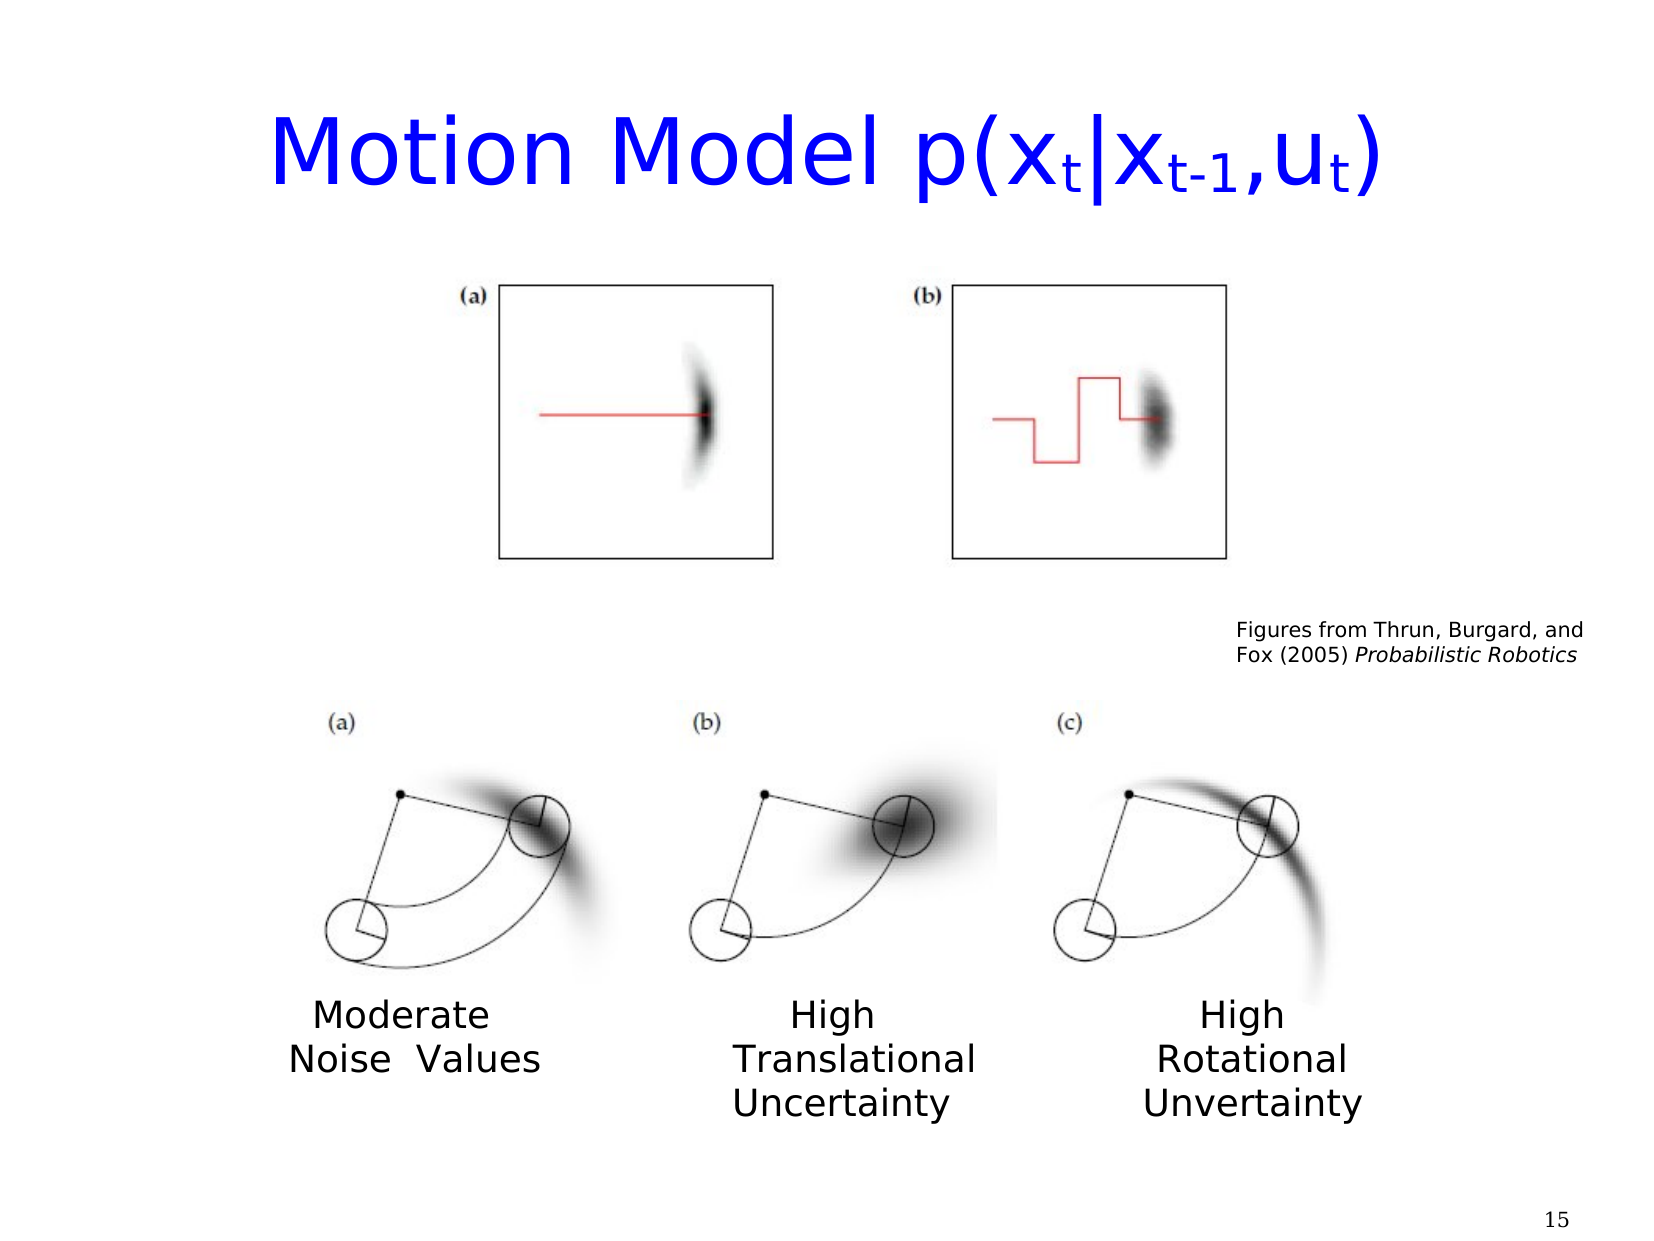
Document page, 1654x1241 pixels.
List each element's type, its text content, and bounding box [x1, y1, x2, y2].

title Motion Model p(xt|xt-1,ut) [82, 56, 1571, 250]
picture [301, 700, 1348, 986]
picture [444, 266, 1246, 577]
text_box Moderate High High Noise Values Translational Rotational Uncertainty Unvertainty [273, 986, 1415, 1133]
text_box Figures from Thrun, Burgard, and Fox (2005) Probabilistic Robotics [1221, 611, 1641, 675]
